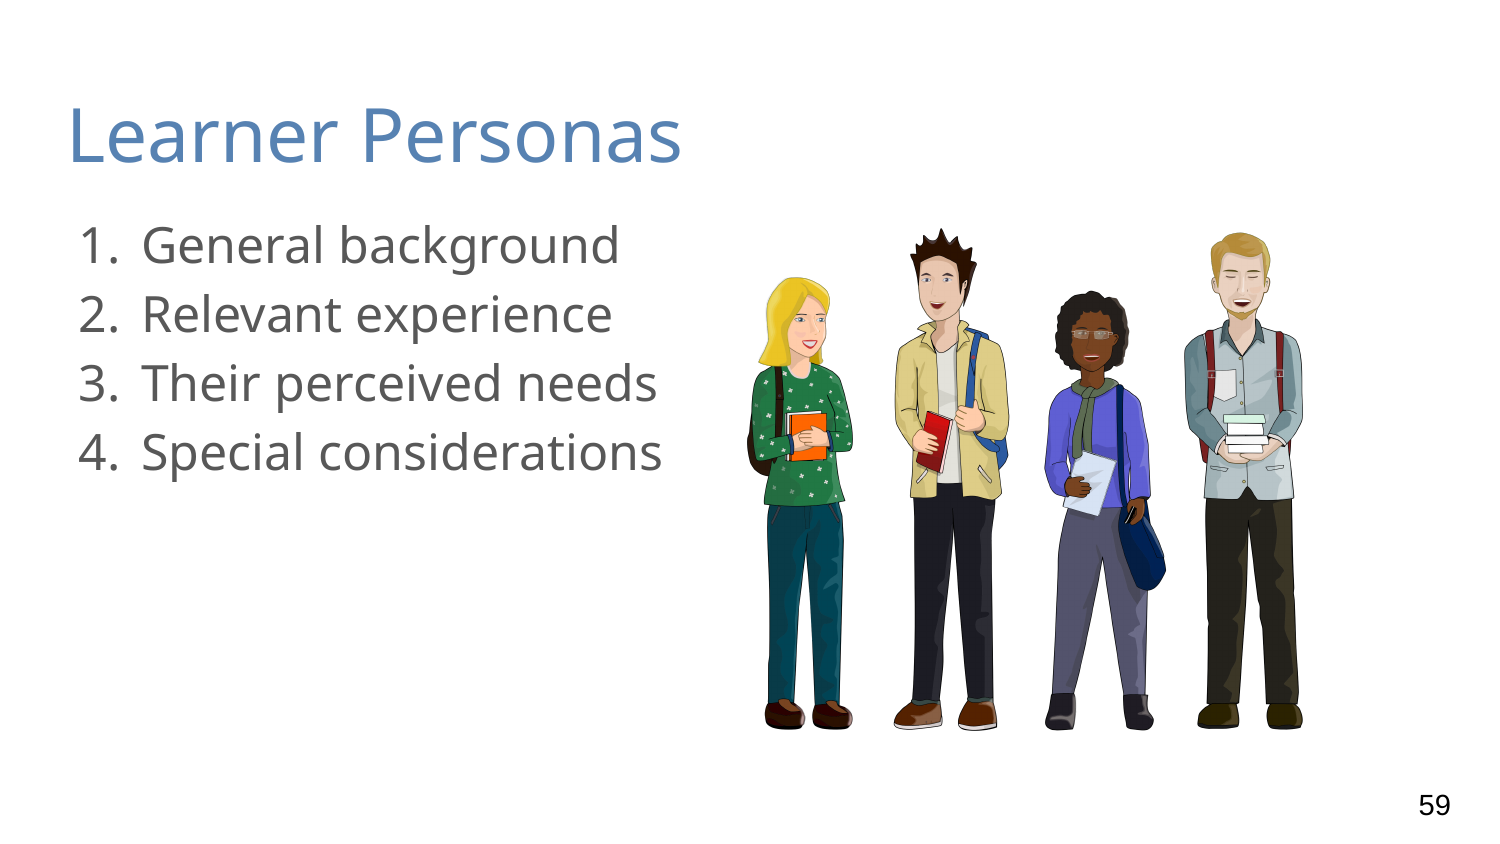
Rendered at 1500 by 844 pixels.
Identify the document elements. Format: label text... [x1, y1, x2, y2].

title Learner Personas [51, 72, 1449, 167]
list General background Relevant experience Their perceived needs Special considerations [51, 189, 1449, 750]
